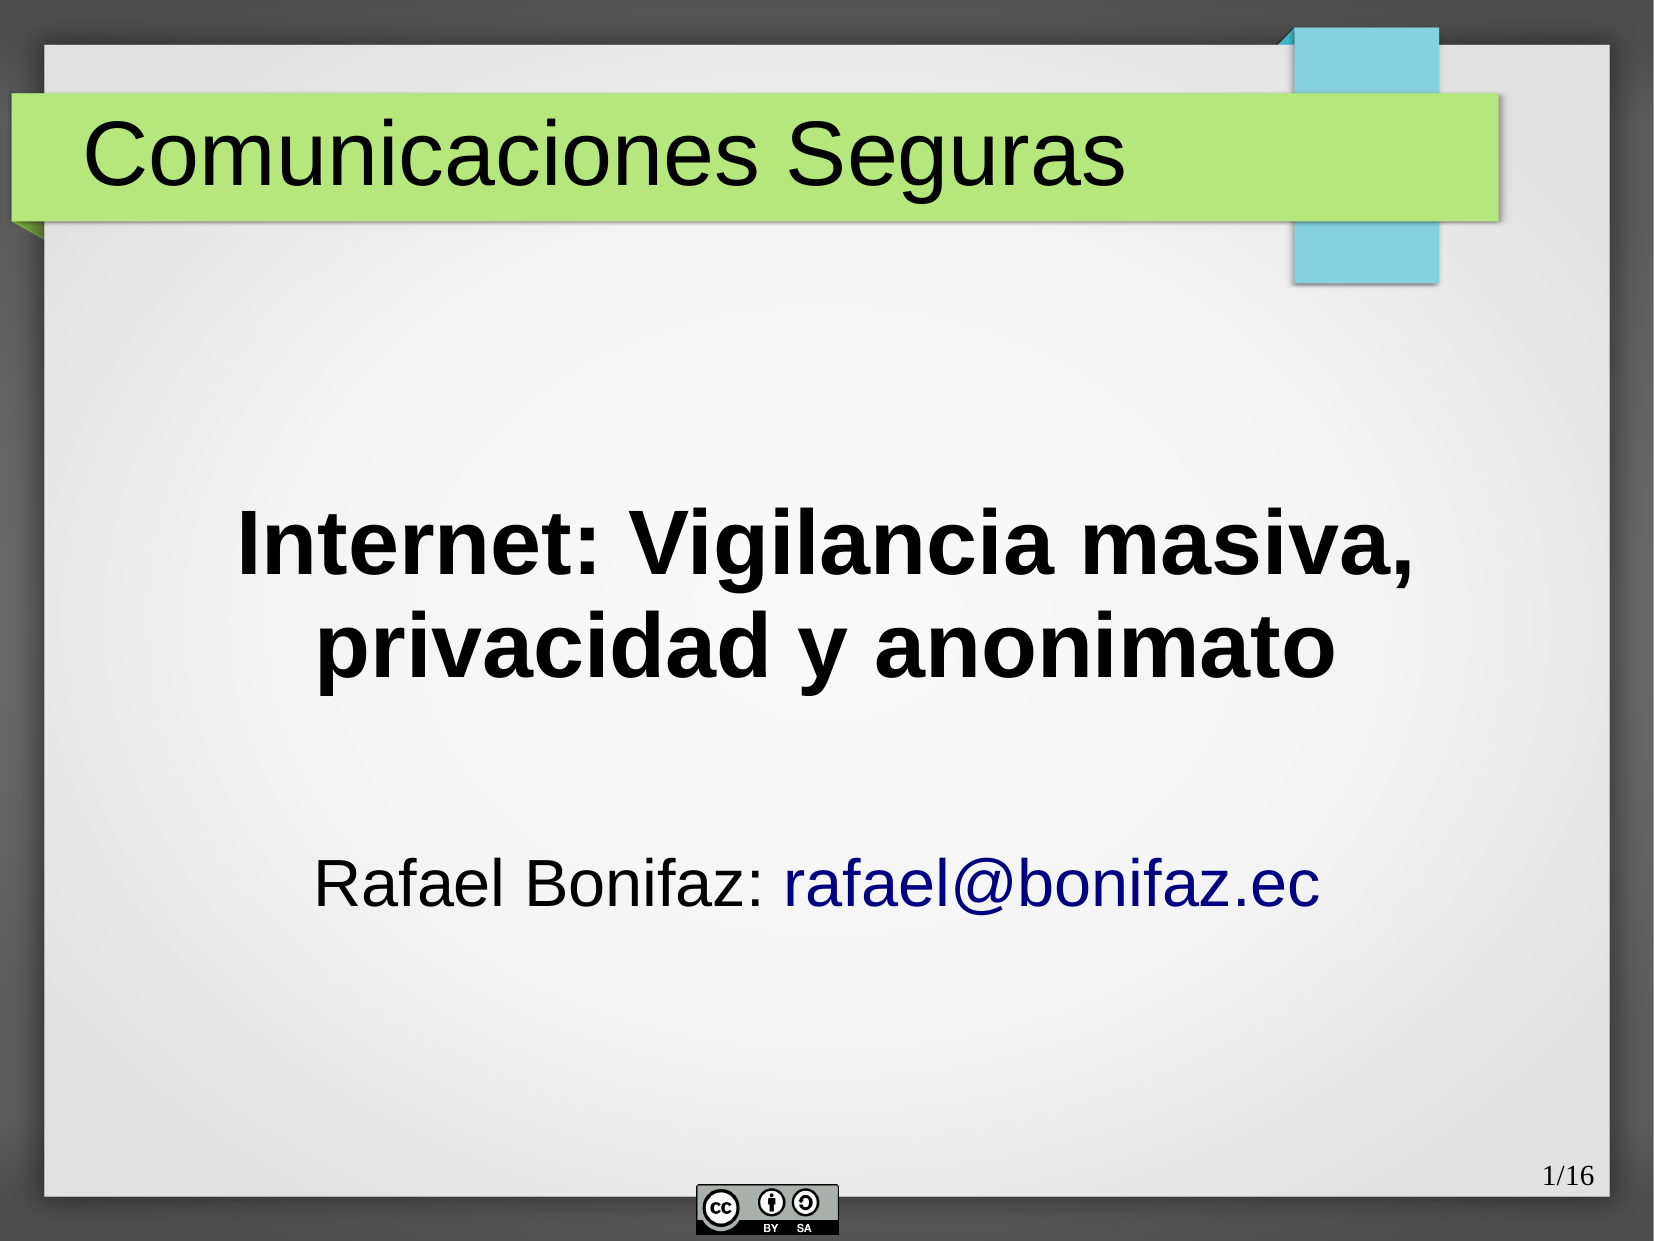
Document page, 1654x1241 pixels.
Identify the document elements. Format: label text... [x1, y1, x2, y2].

picture [0, 0, 1654, 1241]
title Comunicaciones Seguras [82, 94, 1264, 213]
subtitle Internet: Vigilancia masiva, privacidad y anonimato Rafael Bonifaz: rafael@bonifaz.ec [82, 295, 1571, 1015]
